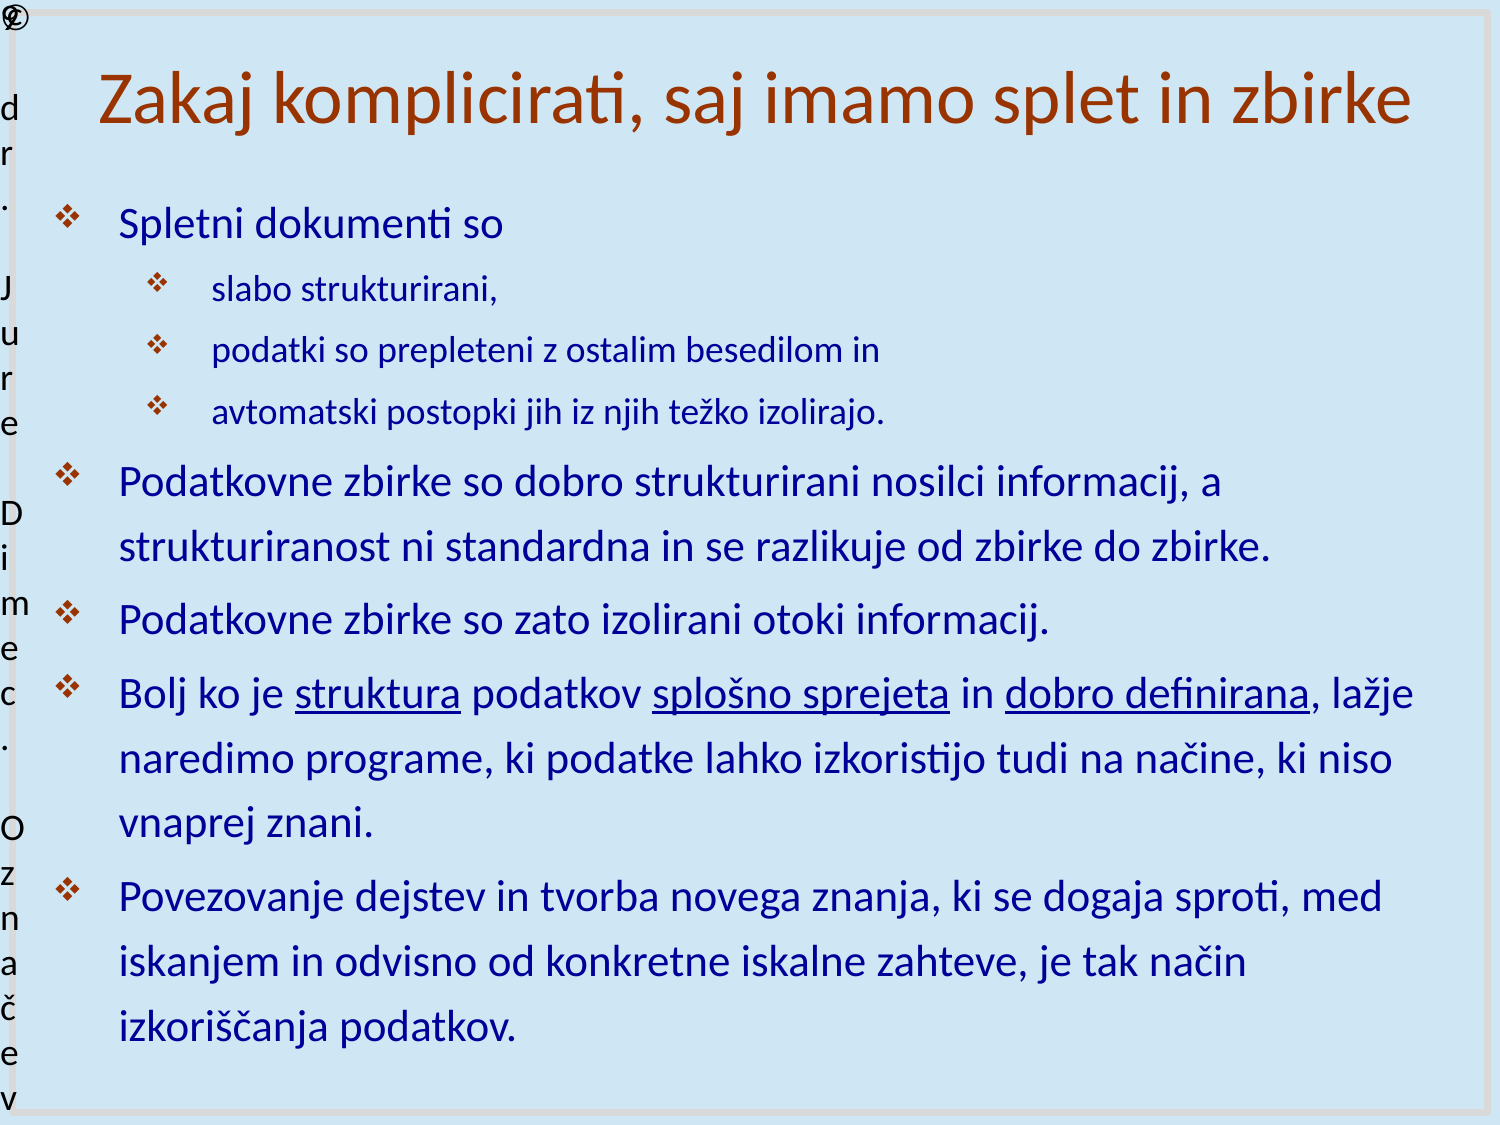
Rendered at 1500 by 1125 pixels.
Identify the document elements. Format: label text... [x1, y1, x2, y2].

list Spletni dokumenti so slabo strukturirani, podatki so prepleteni z ostalim besedilom in avtomatski postopki jih iz njih težko izolirajo. Podatkovne zbirke so dobro strukturirani nosilci informacij, a strukturiranost ni standardna in se razlikuje od zbirke do zbirke. Podatkovne zbirke so zato izolirani otoki informacij. Bolj ko je struktura podatkov splošno sprejeta in dobro definirana, lažje naredimo programe, ki podatke lahko izkoristijo tudi na načine, ki niso vnaprej znani. Povezovanje dejstev in tvorba novega znanja, ki se dogaja sproti, med iskanjem in odvisno od konkretne iskalne zahteve, je tak način izkoriščanja podatkov. [37, 174, 1475, 1063]
title Zakaj komplicirati, saj imamo splet in zbirke [37, 37, 1475, 150]
